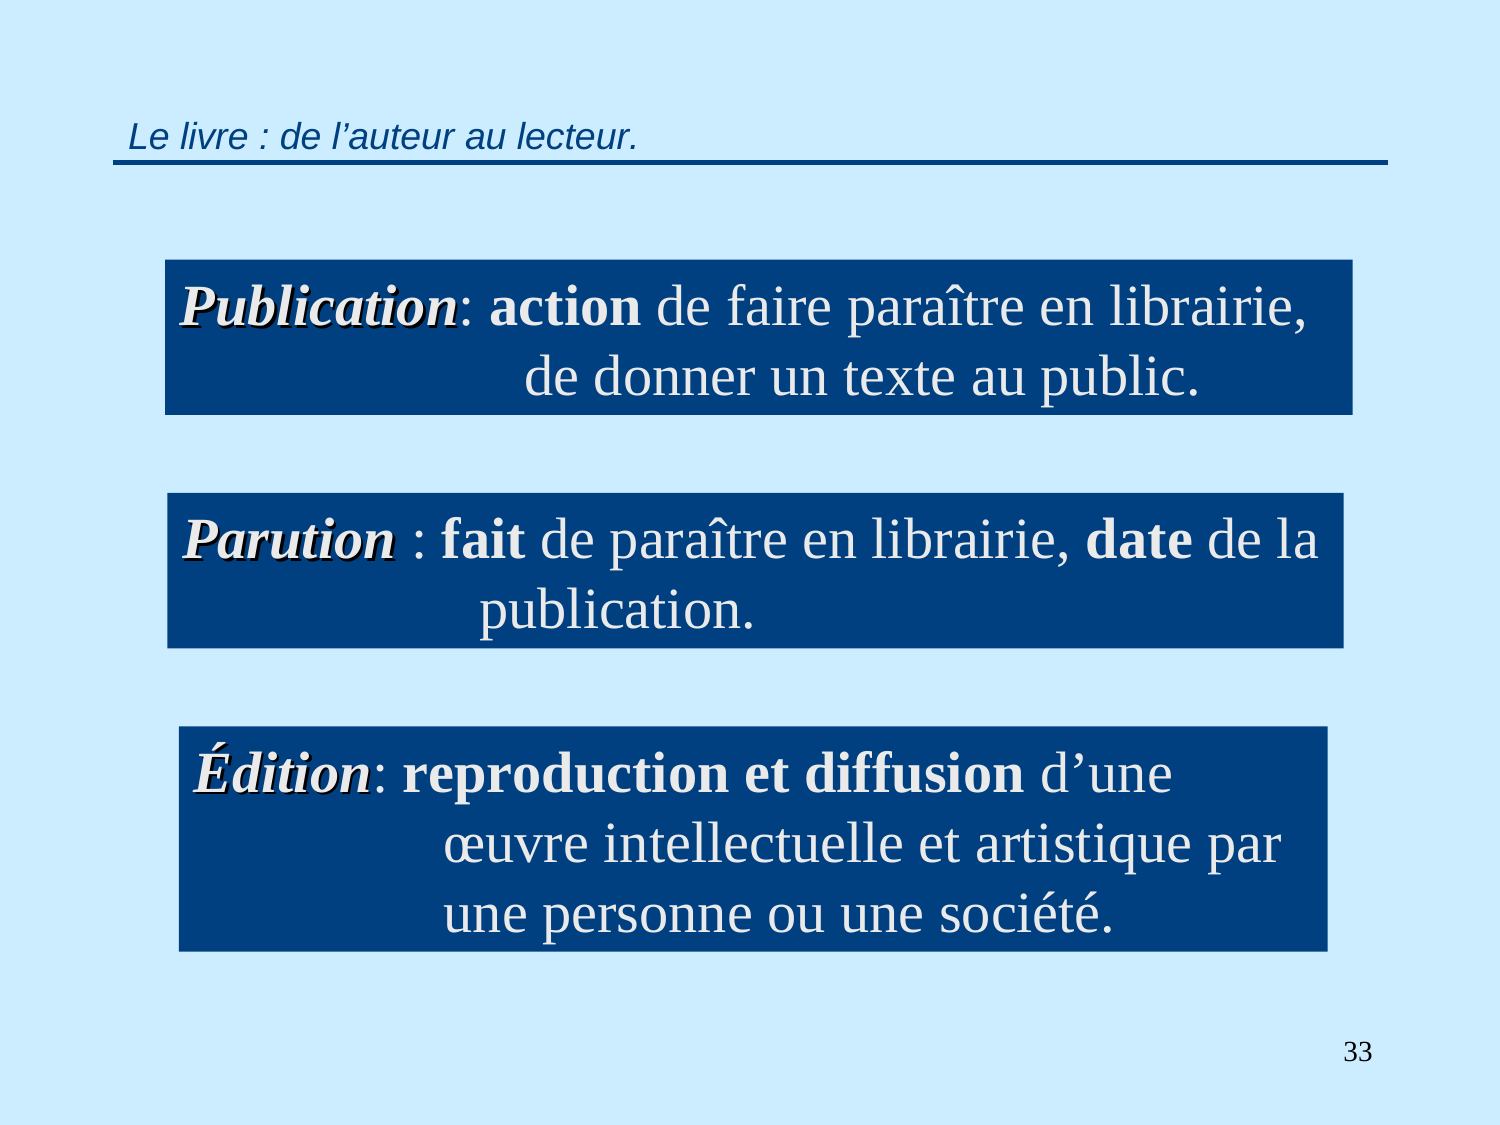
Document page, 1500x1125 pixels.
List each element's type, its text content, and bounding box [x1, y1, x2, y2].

text_box Le livre : de l’auteur au lecteur. [113, 104, 655, 160]
text_box Édition: reproduction et diffusion d’une œuvre intellectuelle et artistique par une personne ou une société. [178, 726, 1328, 952]
text_box Publication: action de faire paraître en librairie, de donner un texte au public. [165, 259, 1353, 415]
text_box Parution : fait de paraître en librairie, date de la publication. [167, 492, 1344, 649]
